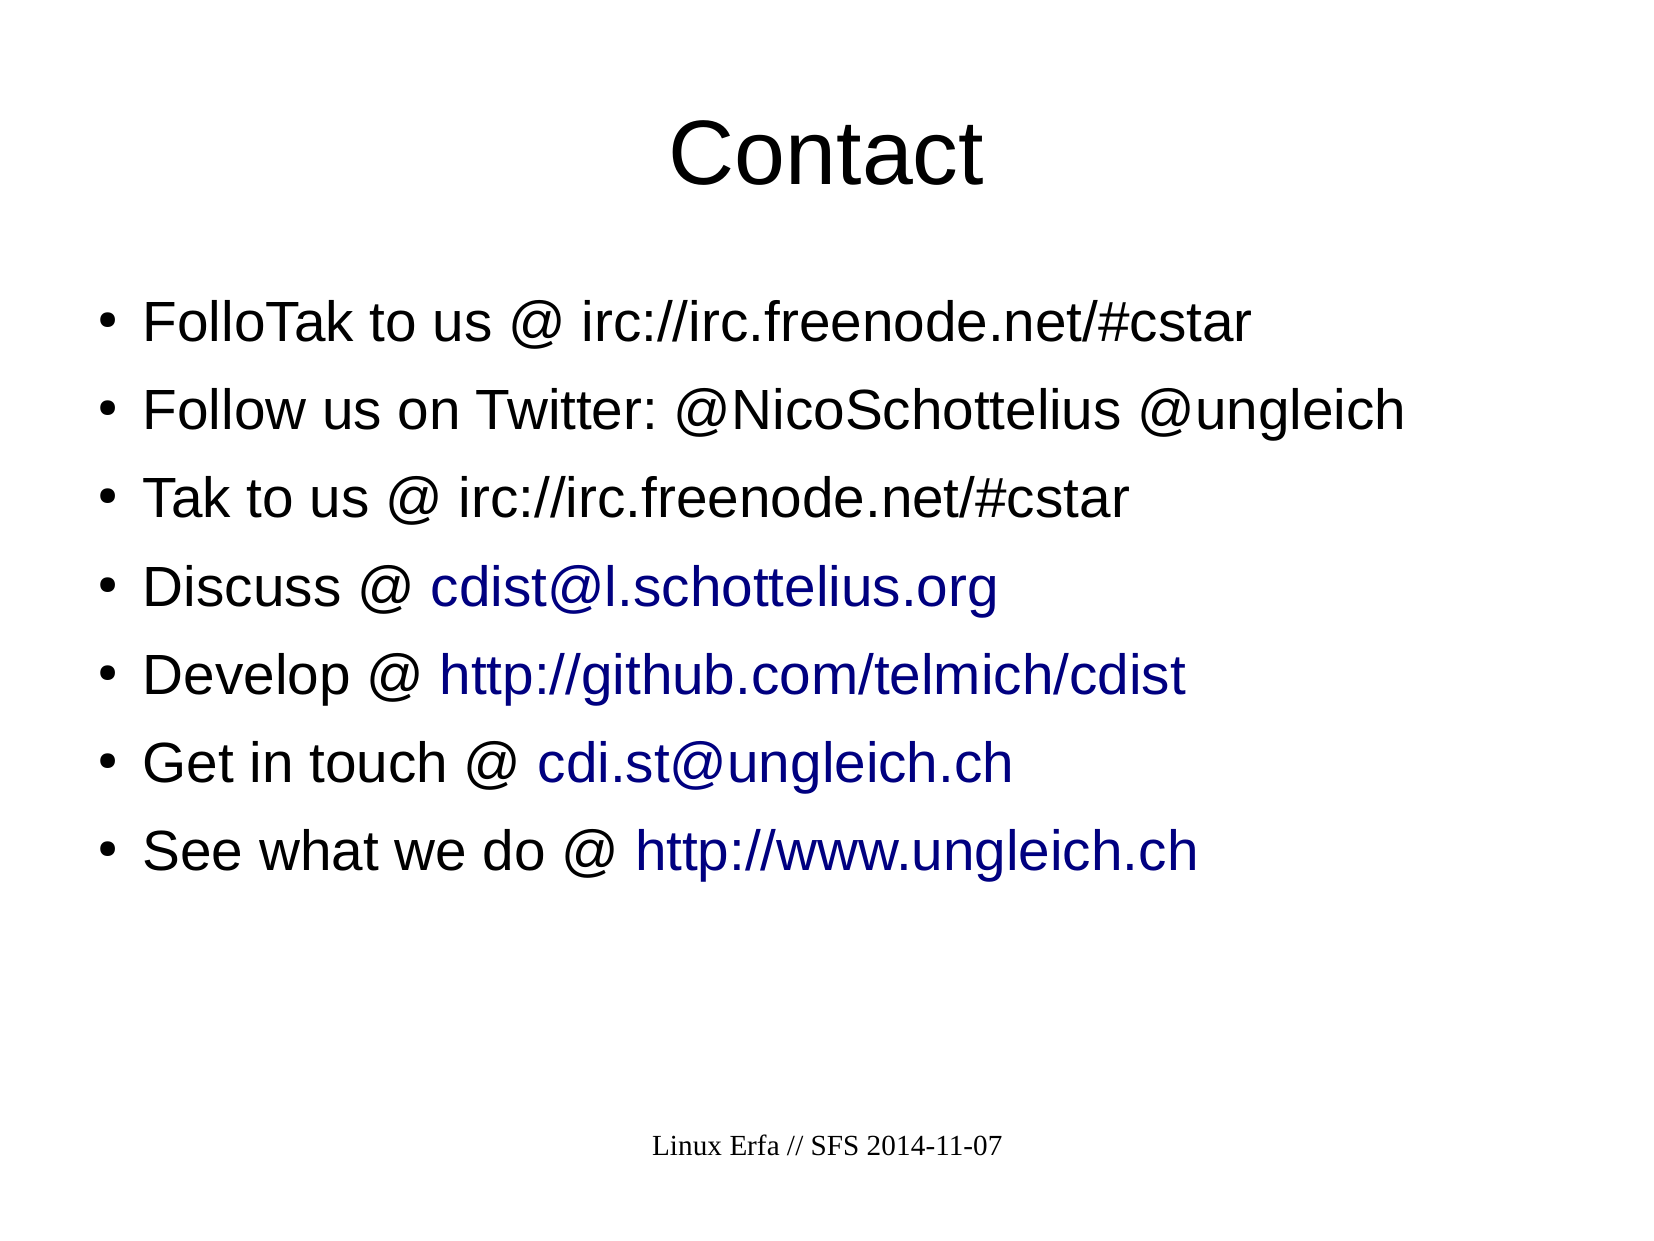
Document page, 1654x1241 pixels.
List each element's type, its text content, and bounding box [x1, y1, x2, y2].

list FolloTak to us @ irc://irc.freenode.net/#cstar Follow us on Twitter: @NicoSchottelius @ungleich Tak to us @ irc://irc.freenode.net/#cstar Discuss @ cdist@l.schottelius.org Develop @ http://github.com/telmich/cdist Get in touch @ cdi.st@ungleich.ch See what we do @ http://www.ungleich.ch [82, 290, 1538, 885]
title Contact [82, 49, 1571, 257]
